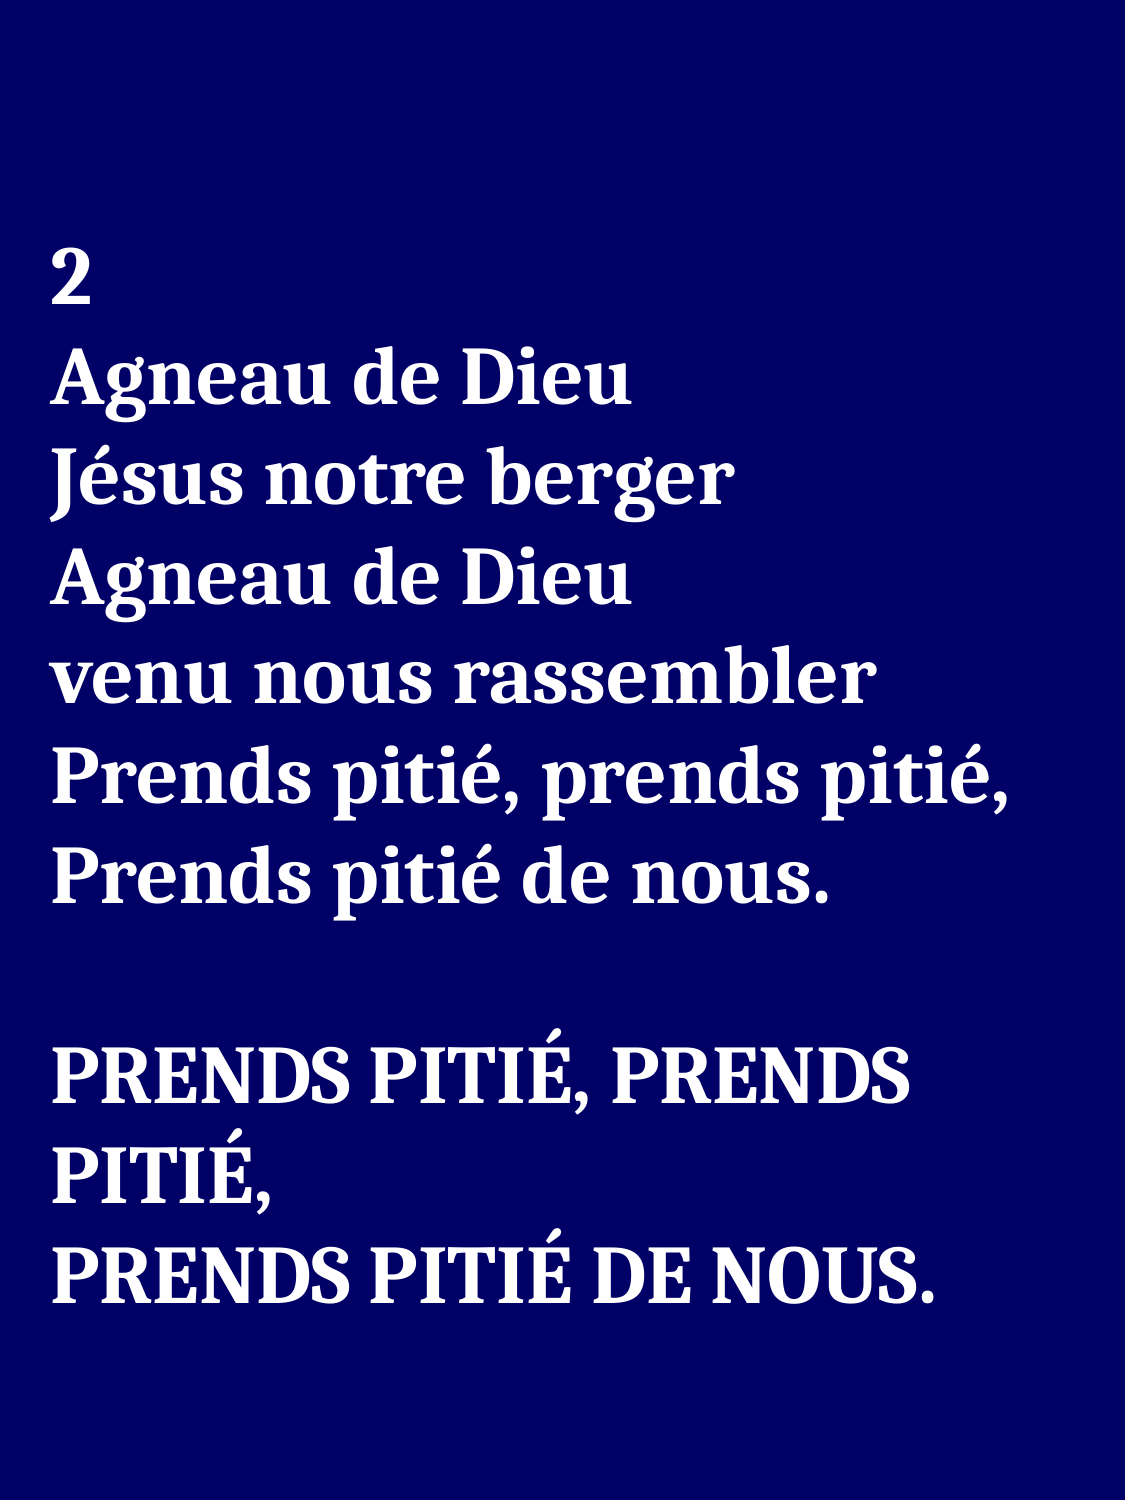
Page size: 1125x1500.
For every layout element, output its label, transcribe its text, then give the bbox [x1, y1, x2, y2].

text_box 2 Agneau de Dieu Jésus notre berger Agneau de Dieu venu nous rassembler Prends pitié, prends pitié, Prends pitié de nous. PRENDS PITIÉ, PRENDS PITIÉ, PRENDS PITIÉ DE NOUS. [35, 78, 1106, 1373]
